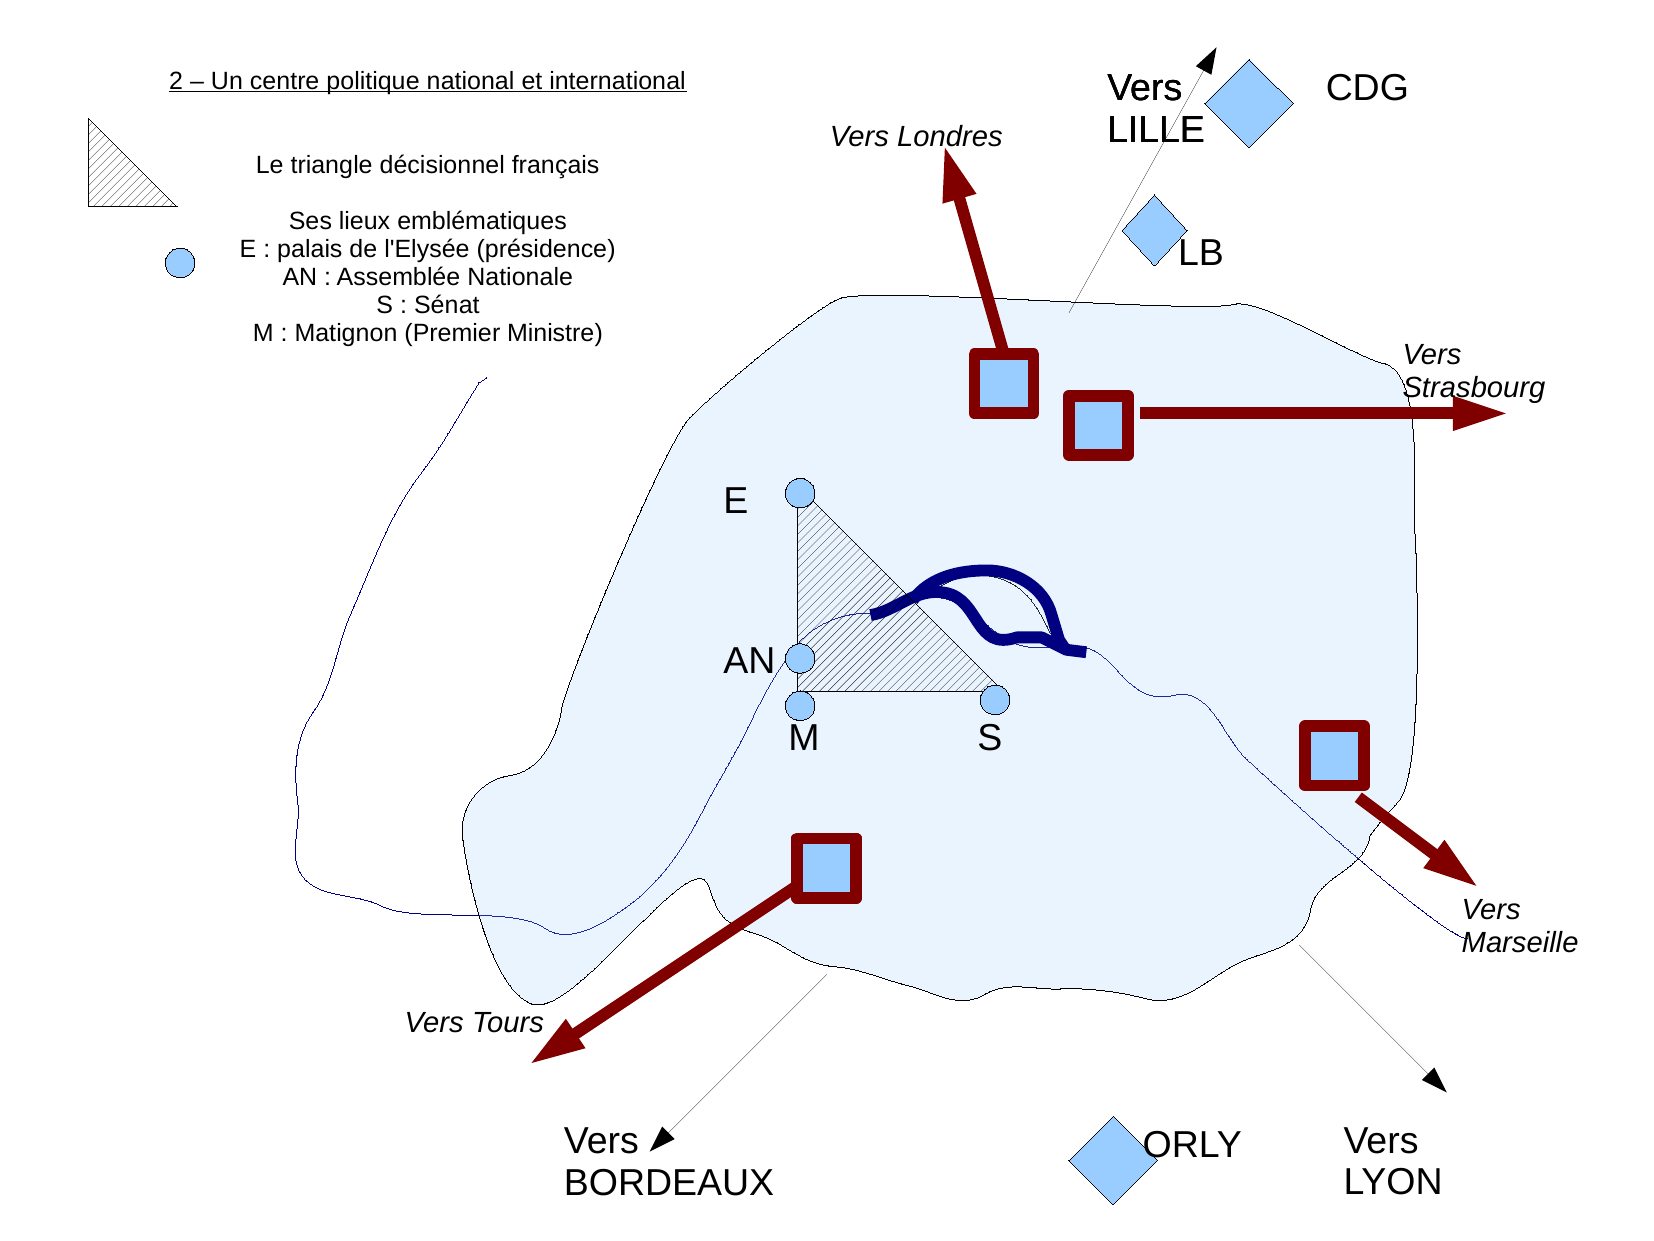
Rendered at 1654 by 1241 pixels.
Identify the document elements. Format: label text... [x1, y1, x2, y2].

text_box S [981, 708, 1170, 766]
text_box Vers LILLE [1092, 59, 1300, 159]
text_box M [773, 708, 981, 766]
text_box [1122, 194, 1182, 266]
text_box Vers Tours [389, 998, 597, 1046]
text_box ORLY [1127, 1116, 1335, 1174]
text_box [1068, 1116, 1144, 1205]
text_box Vers Strasbourg [1387, 330, 1595, 411]
text_box Vers LYON [1328, 1111, 1536, 1211]
text_box Vers BORDEAUX [549, 1111, 827, 1211]
text_box Vers Londres [814, 112, 1022, 160]
text_box [165, 248, 195, 278]
title 2 – Un centre politique national et international Le triangle décisionnel français Ses lieux emblématiques E : palais de l'Elysée (présidence) AN : Assemblée Nationale S : Sénat M : Matignon (Premier Ministre) [29, 0, 827, 414]
text_box LB [1163, 224, 1371, 282]
text_box [462, 295, 1418, 1001]
text_box E [708, 472, 916, 530]
text_box Vers Marseille [1446, 885, 1654, 966]
text_box CDG [1311, 59, 1518, 116]
text_box AN [708, 632, 916, 689]
text_box [88, 118, 178, 207]
